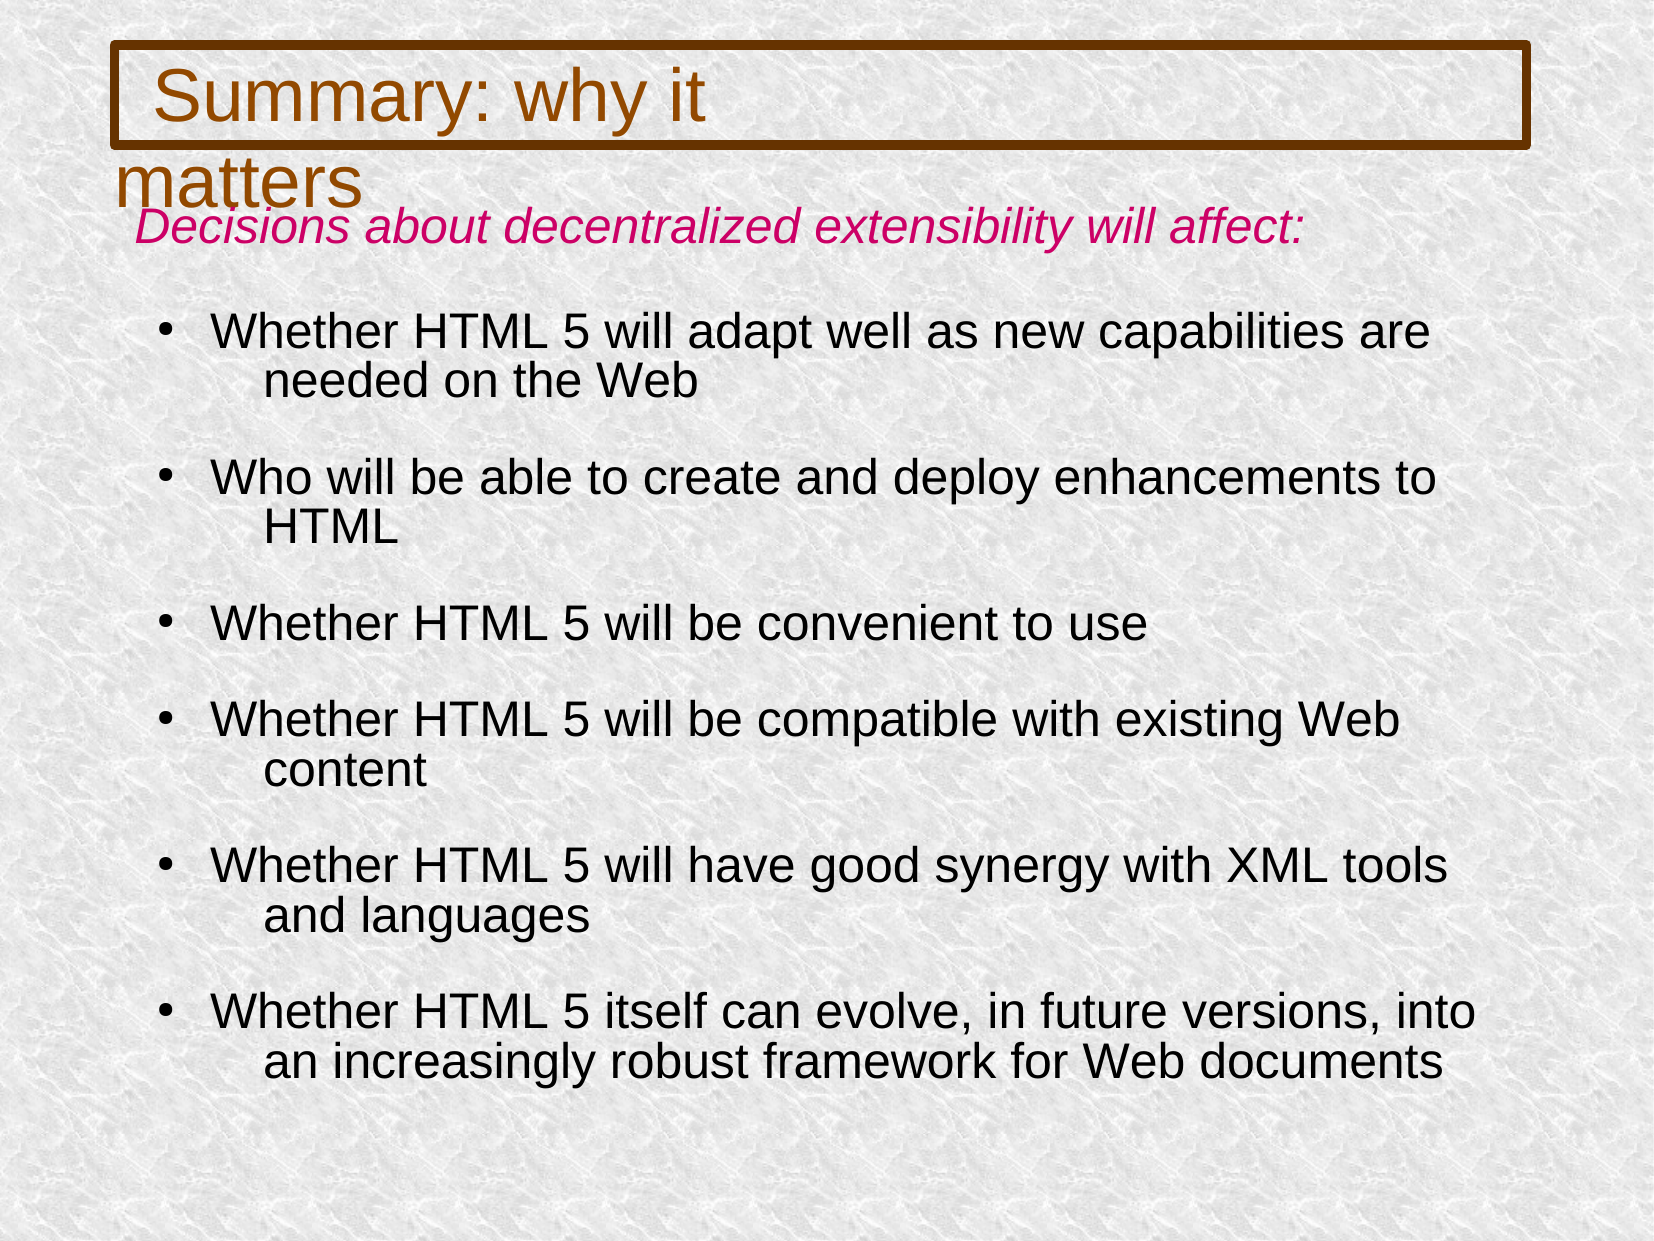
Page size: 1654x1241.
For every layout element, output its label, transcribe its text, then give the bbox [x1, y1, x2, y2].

title Summary: why it matters [114, 45, 1527, 146]
text_box Decisions about decentralized extensibility will affect: [119, 194, 1545, 266]
picture [0, 0, 1654, 1241]
list Whether HTML 5 will adapt well as new capabilities are needed on the Web Who will be able to create and deploy enhancements to HTML Whether HTML 5 will be convenient to use Whether HTML 5 will be compatible with existing Web content Whether HTML 5 will have good synergy with XML tools and languages Whether HTML 5 itself can evolve, in future versions, into an increasingly robust framework for Web documents [121, 308, 1534, 1126]
